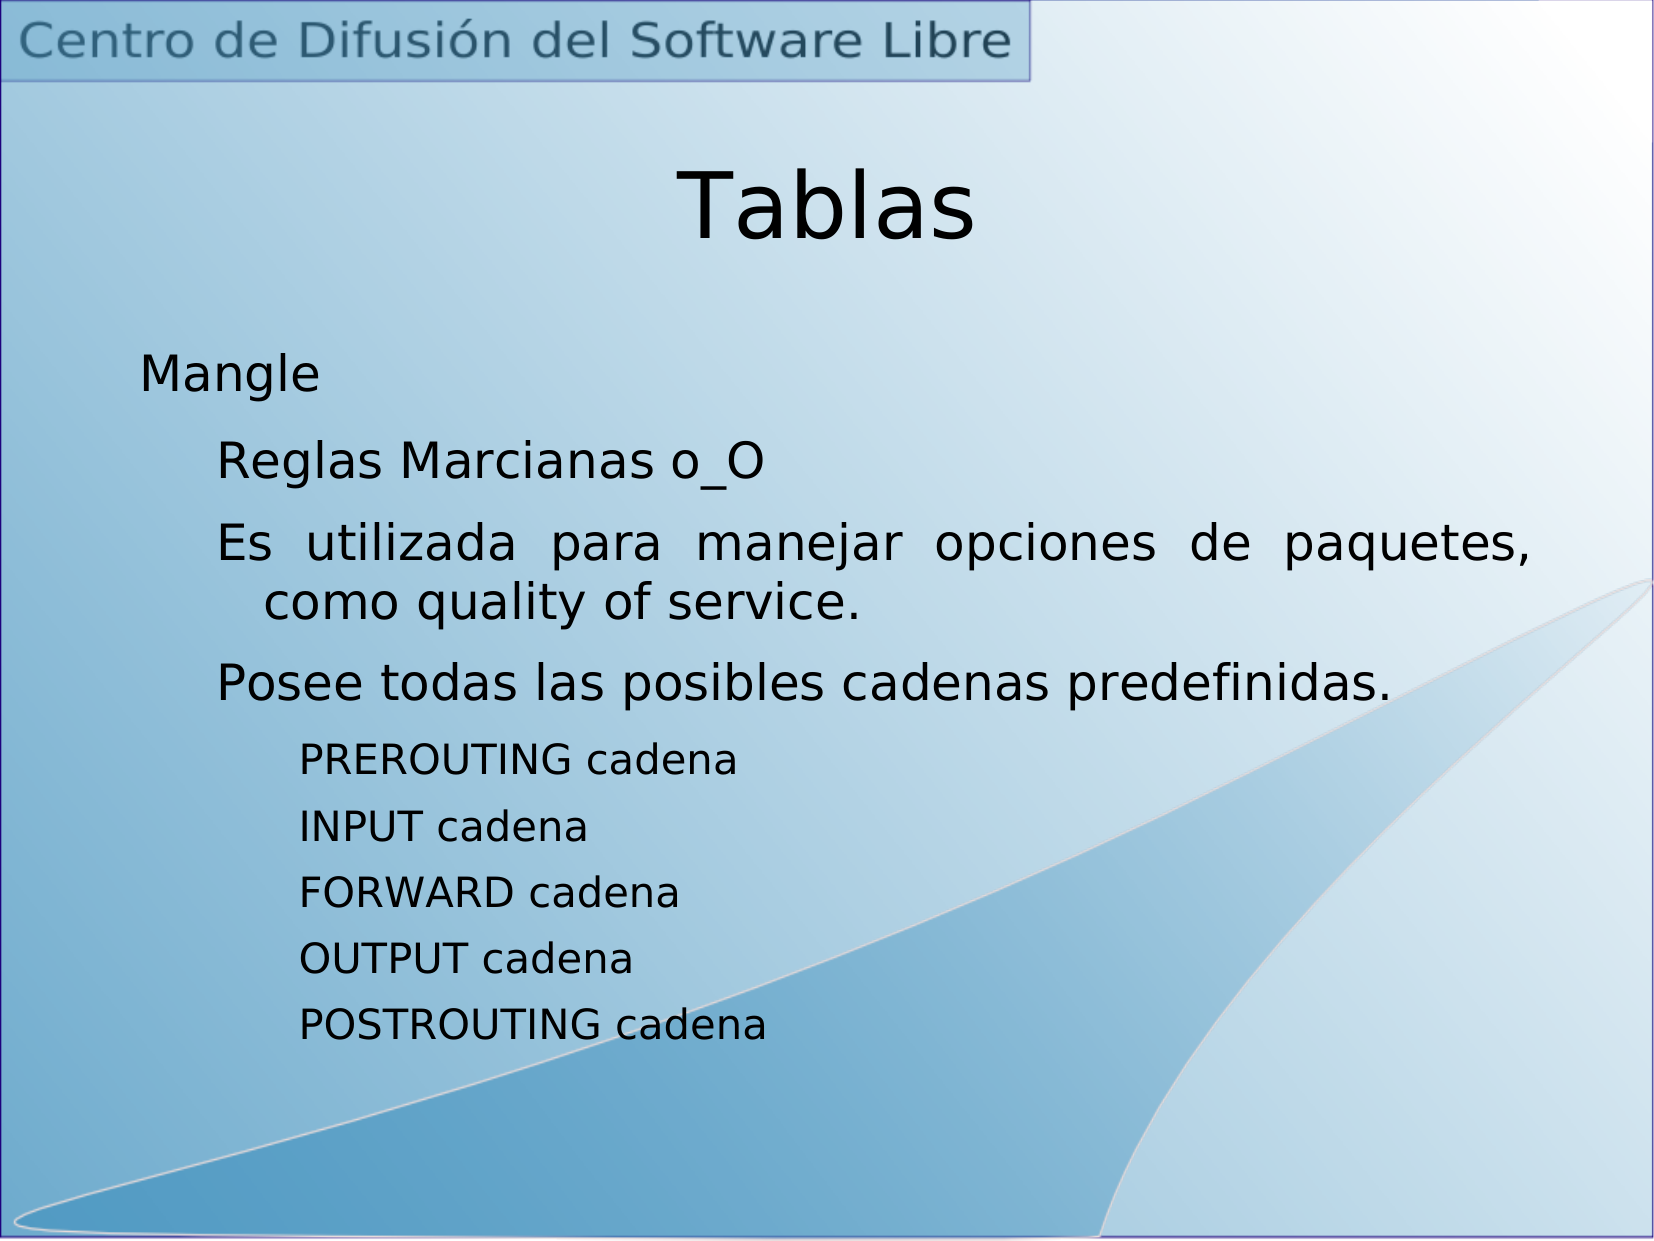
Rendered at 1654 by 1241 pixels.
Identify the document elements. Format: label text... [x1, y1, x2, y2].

picture [0, 0, 1654, 1241]
list Mangle Reglas Marcianas o_O Es utilizada para manejar opciones de paquetes, como quality of service. Posee todas las posibles cadenas predefinidas. PREROUTING cadena INPUT cadena FORWARD cadena OUTPUT cadena POSTROUTING cadena [121, 344, 1534, 1127]
title Tablas [121, 102, 1534, 311]
